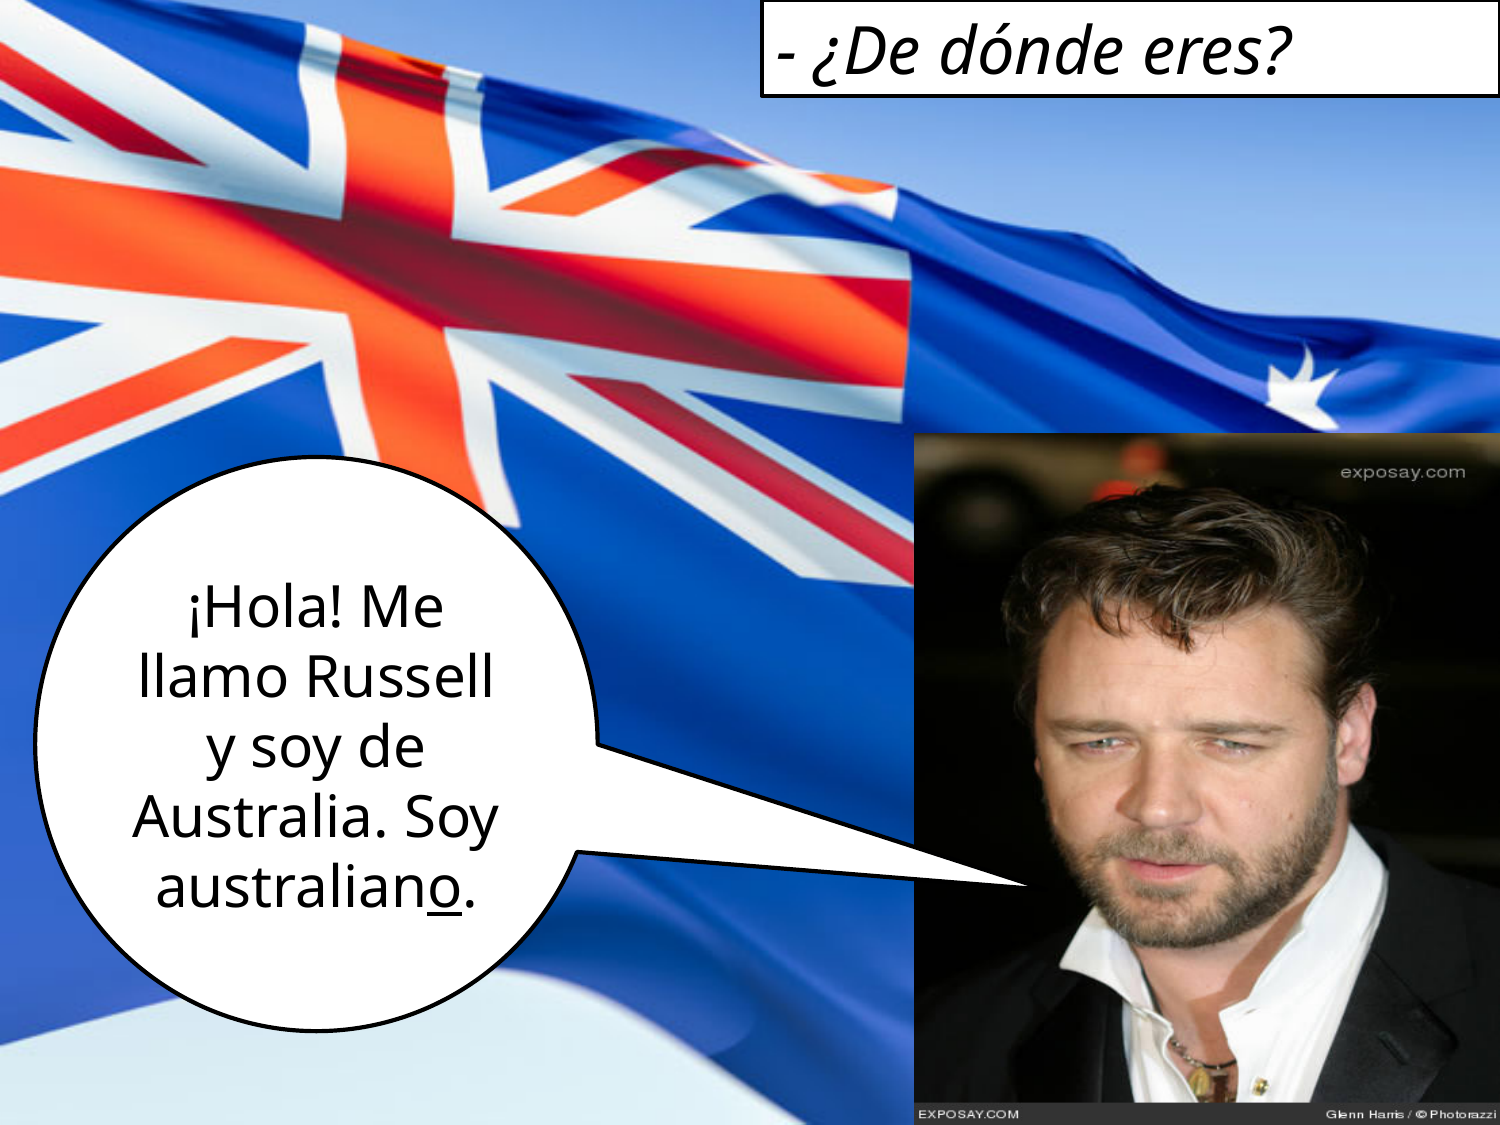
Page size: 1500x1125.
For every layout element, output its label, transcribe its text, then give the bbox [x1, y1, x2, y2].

text_box - ¿De dónde eres? [761, 0, 1500, 96]
picture [0, 0, 1500, 1125]
text_box ¡Hola! Me llamo Russell y soy de Australia. Soy australiano. [35, 456, 1047, 1032]
